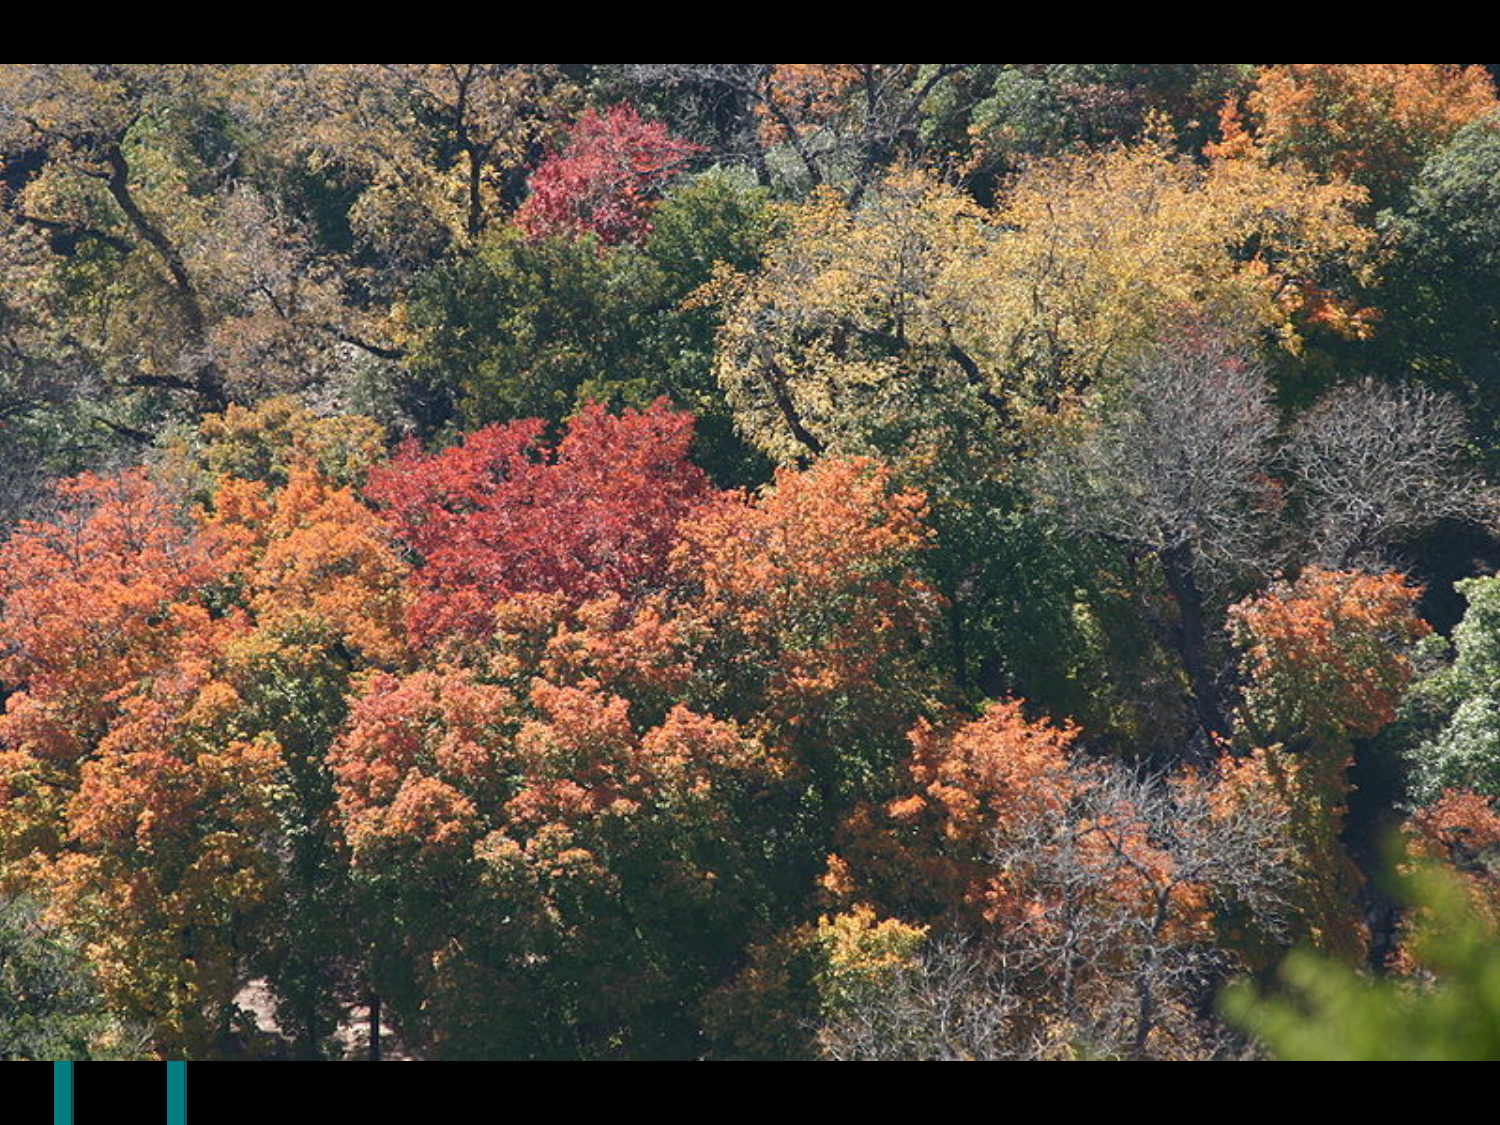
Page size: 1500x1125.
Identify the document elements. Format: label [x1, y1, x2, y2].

picture [0, 64, 1500, 1061]
